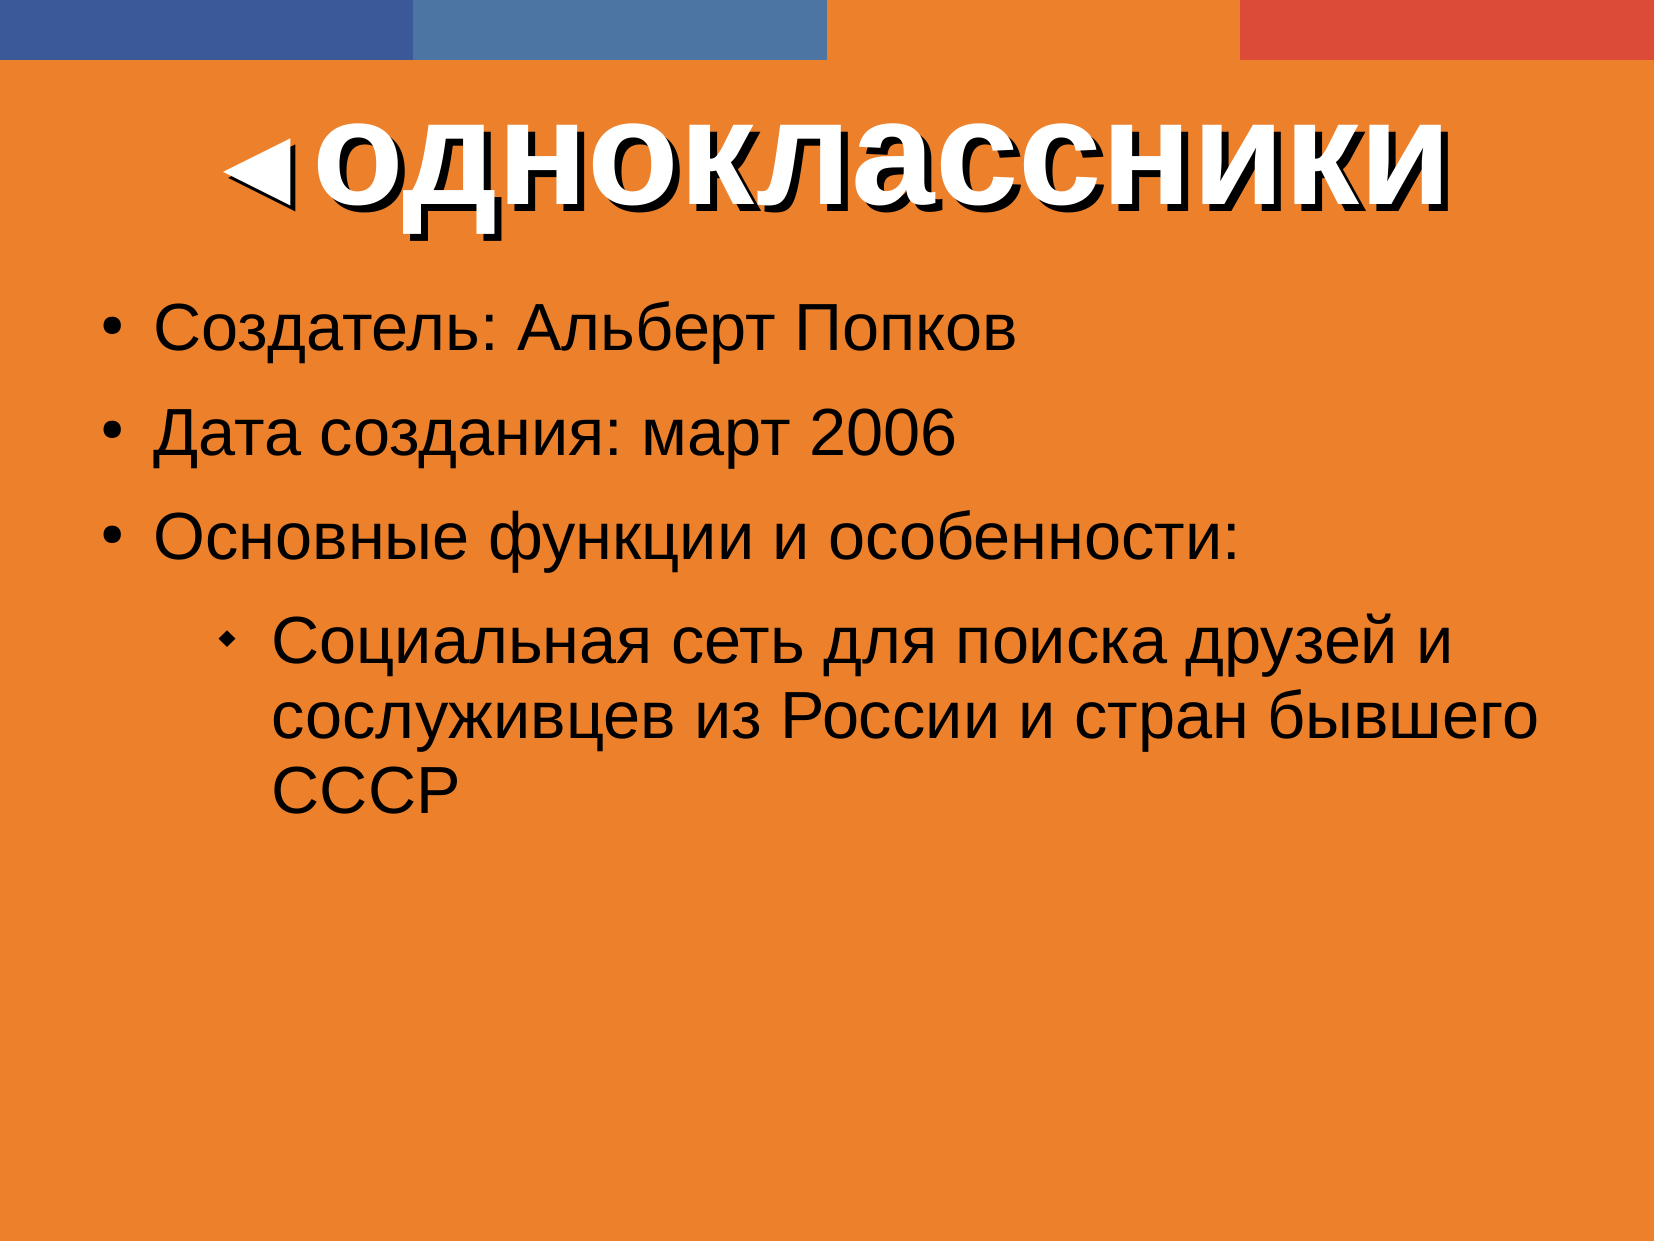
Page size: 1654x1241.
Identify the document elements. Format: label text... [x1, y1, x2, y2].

title ◄одноклассники [82, 49, 1571, 257]
list Создатель: Альберт Попков Дата создания: март 2006 Основные функции и особенности: Социальная сеть для поиска друзей и сослуживцев из России и стран бывшего СССР [82, 290, 1571, 1010]
